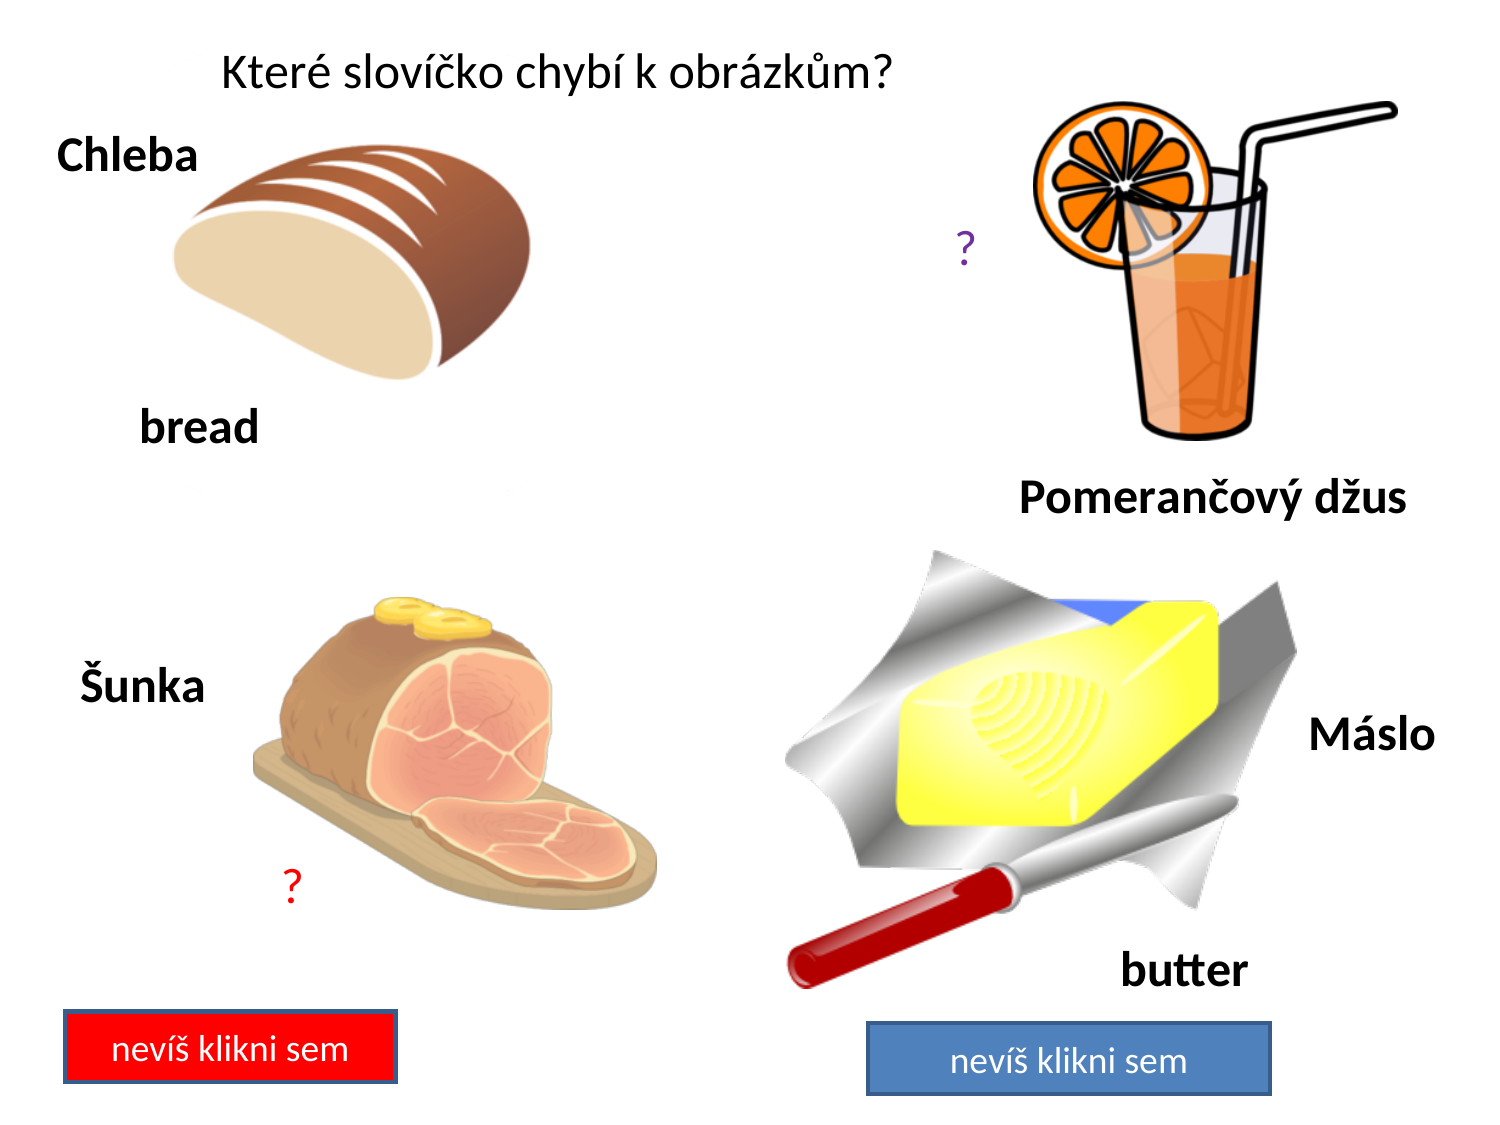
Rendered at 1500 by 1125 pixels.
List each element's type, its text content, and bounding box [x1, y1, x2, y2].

text_box Máslo [1294, 692, 1452, 768]
picture [785, 550, 1297, 989]
text_box ? [265, 846, 319, 922]
text_box orange juice [868, 1094, 1165, 1099]
text_box ? [939, 207, 993, 284]
text_box Pomerančový džus [1004, 456, 1423, 532]
picture [253, 597, 657, 910]
text_box ham [77, 999, 200, 1011]
text_box Chleba [42, 113, 215, 189]
text_box butter [1105, 928, 1265, 1005]
picture [135, 54, 573, 492]
text_box Šunka [65, 645, 222, 721]
text_box Které slovíčko chybí k obrázkům? [206, 30, 910, 107]
text_box nevíš klikni sem [868, 1023, 1270, 1094]
picture [1033, 101, 1398, 441]
text_box bread [124, 385, 276, 461]
text_box nevíš klikni sem [64, 1011, 396, 1083]
